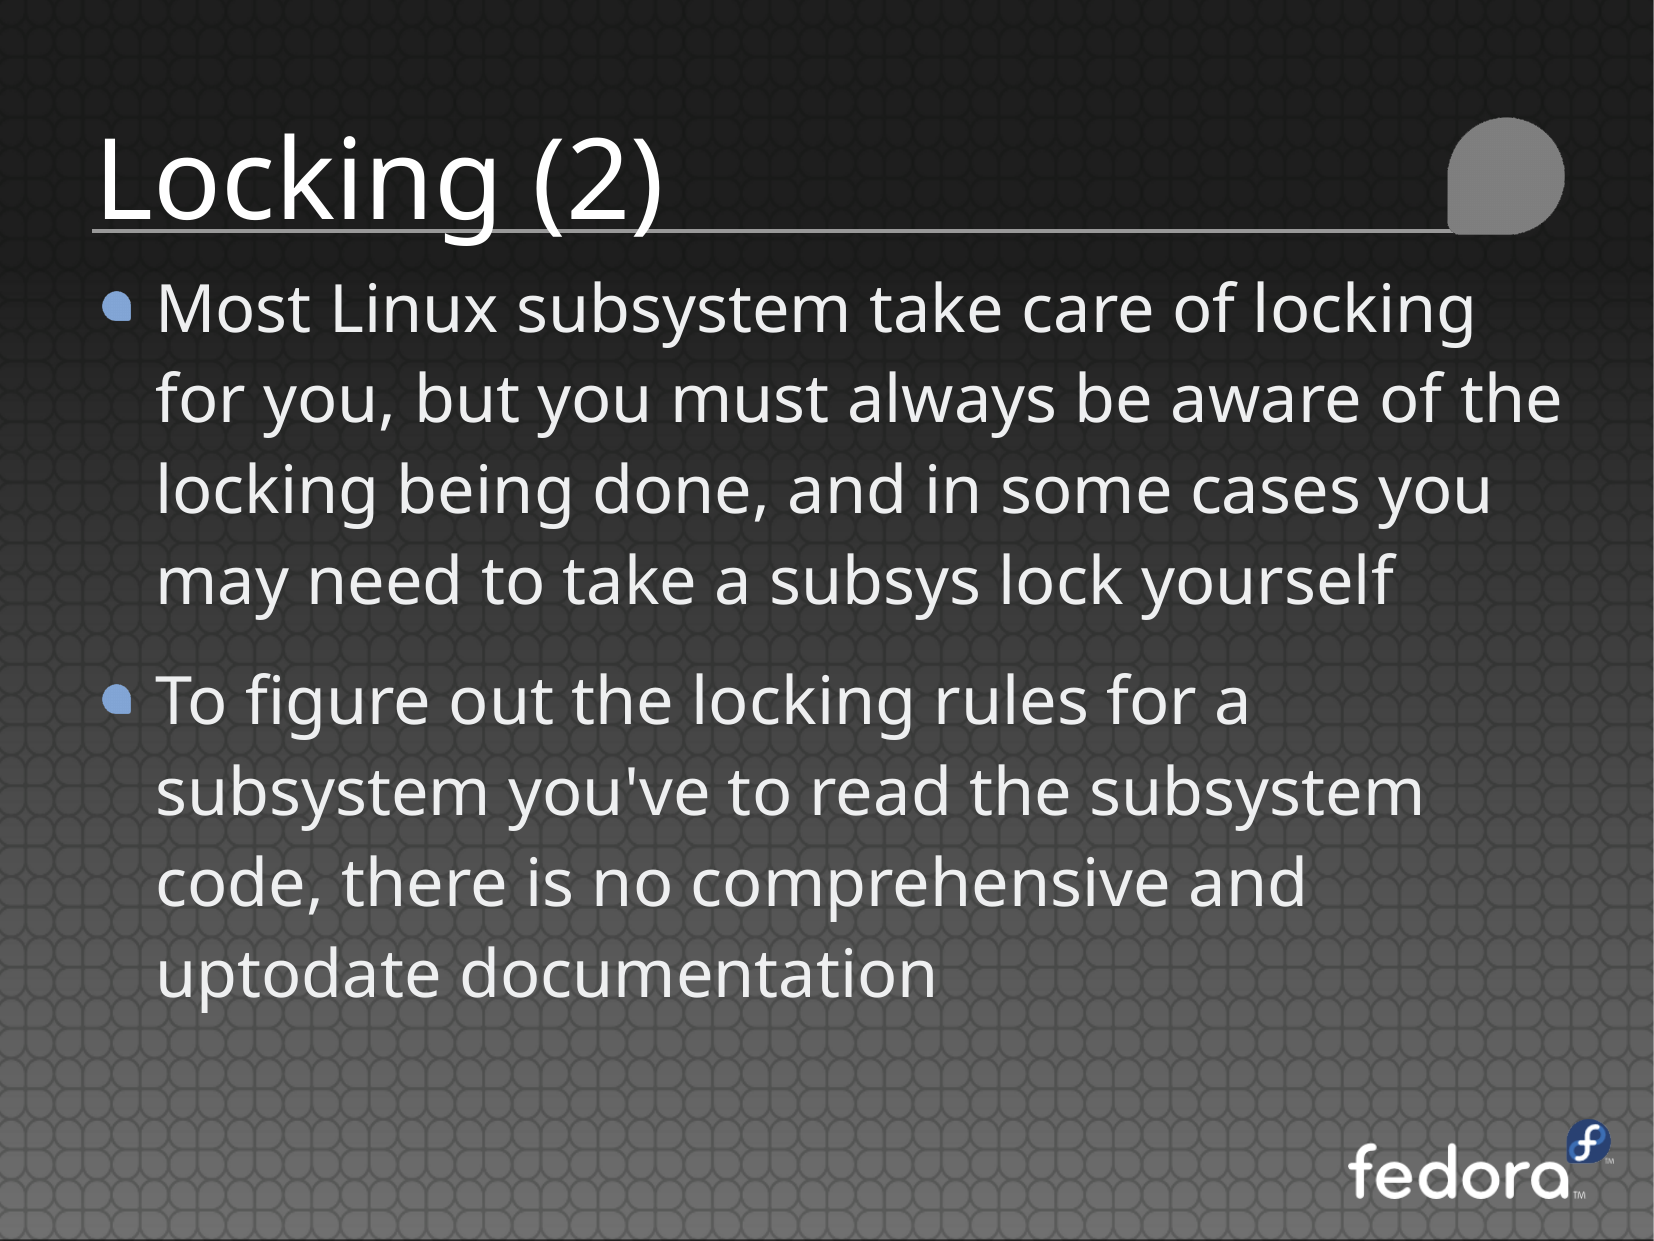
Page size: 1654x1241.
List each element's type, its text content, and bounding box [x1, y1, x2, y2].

picture [0, 0, 1654, 1241]
list Most Linux subsystem take care of locking for you, but you must always be aware of the locking being done, and in some cases you may need to take a subsys lock yourself To figure out the locking rules for a subsystem you've to read the subsystem code, there is no comprehensive and uptodate documentation [84, 260, 1573, 1065]
title Locking (2) [94, 100, 1426, 251]
